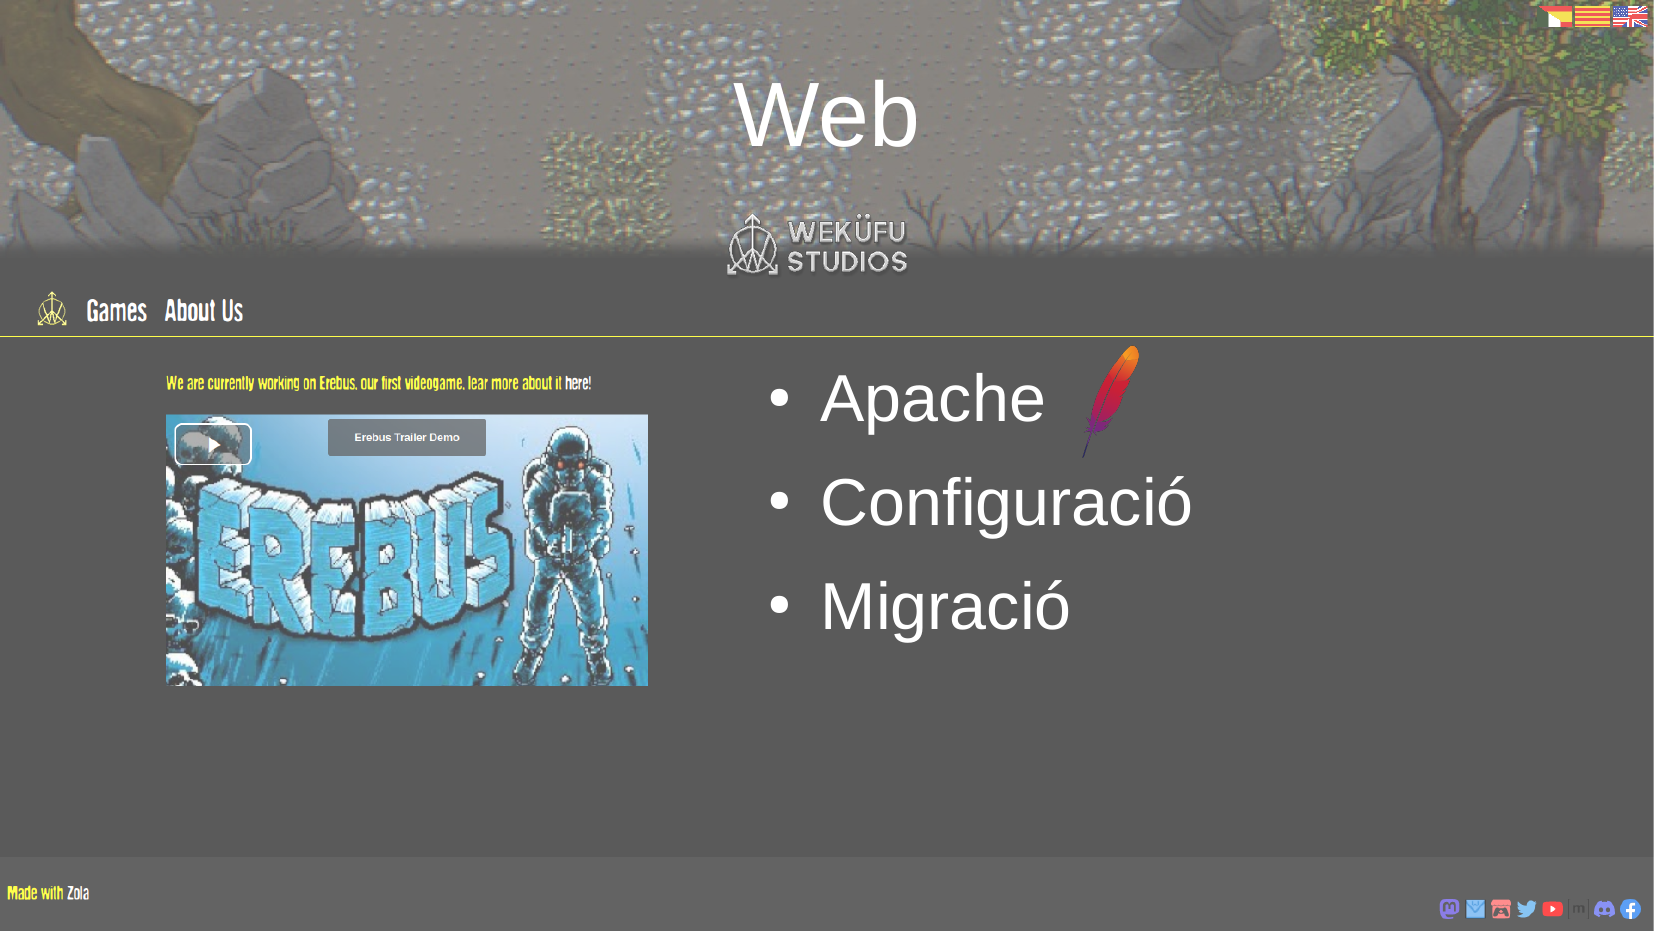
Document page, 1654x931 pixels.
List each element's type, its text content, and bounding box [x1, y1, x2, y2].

picture [0, 0, 1654, 931]
list Apache Configuració Migració [749, 361, 1268, 902]
title Web [82, 36, 1571, 193]
